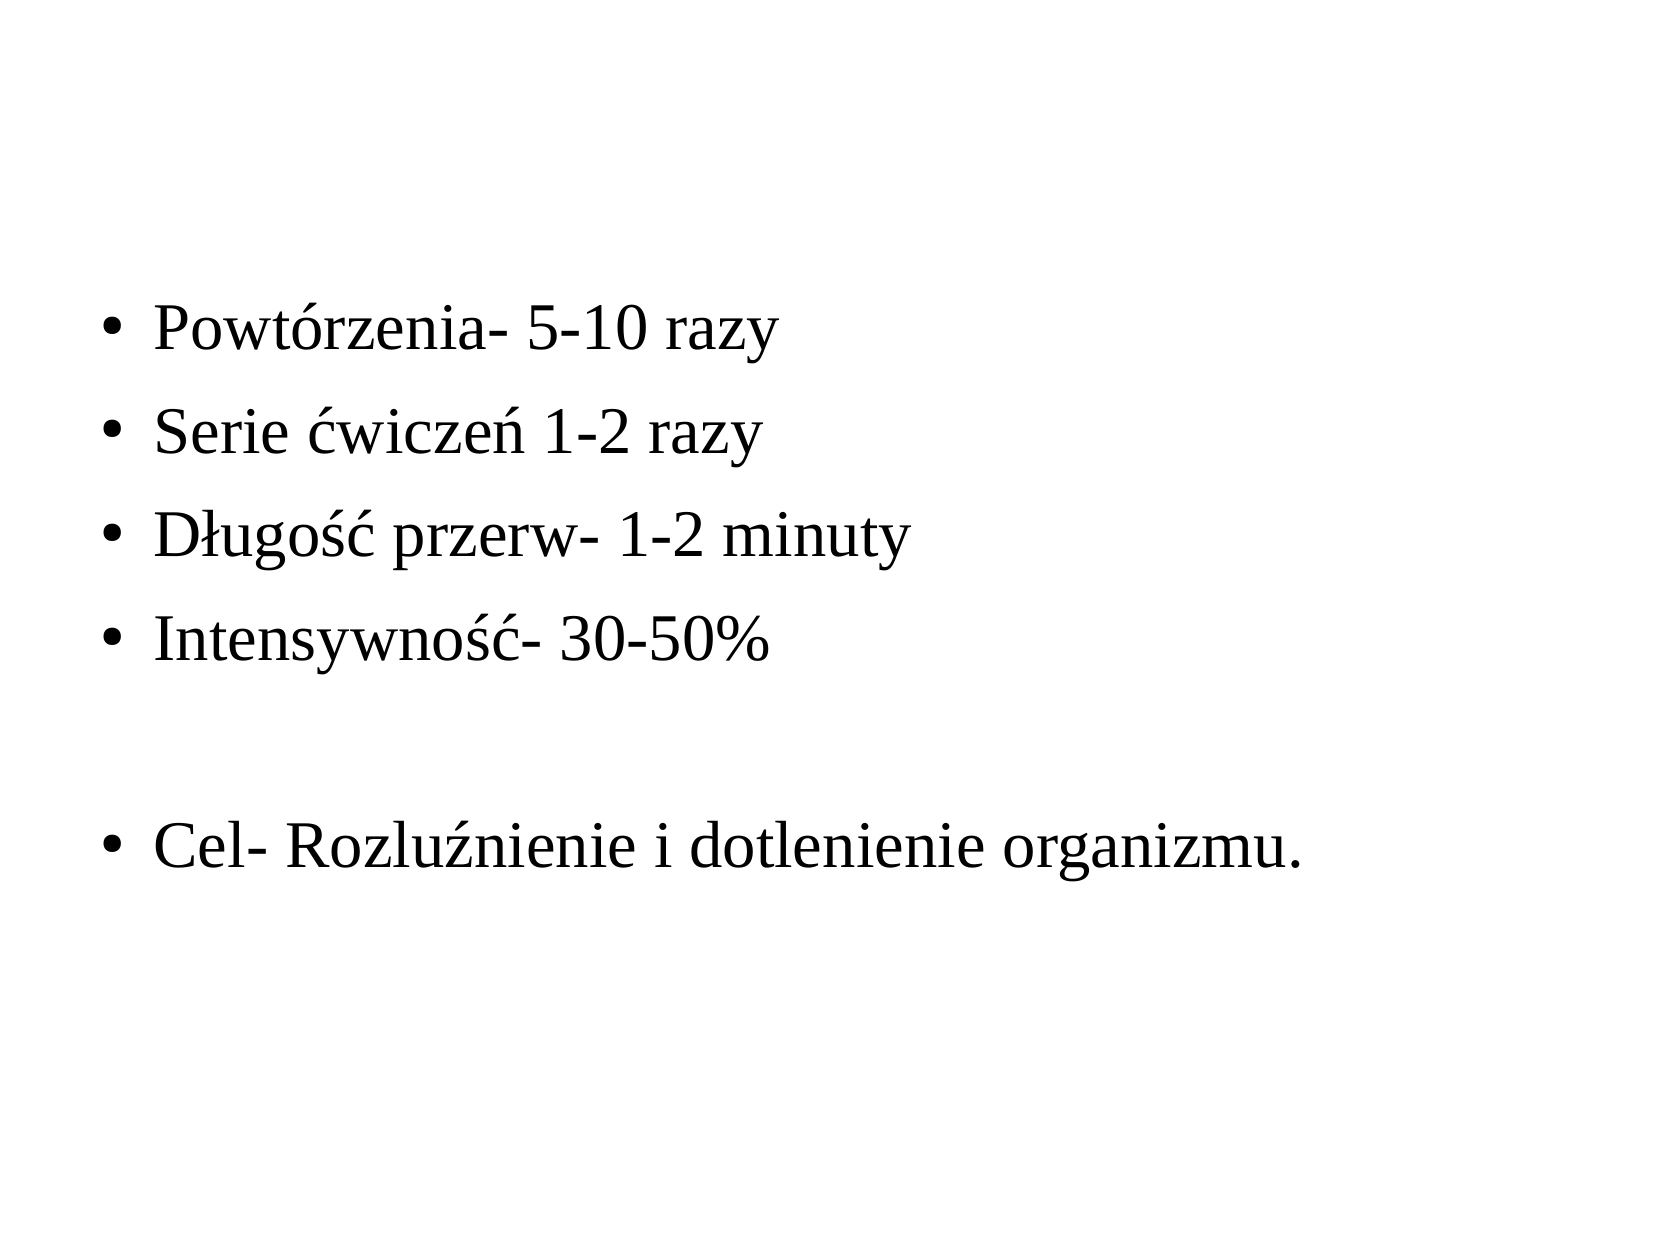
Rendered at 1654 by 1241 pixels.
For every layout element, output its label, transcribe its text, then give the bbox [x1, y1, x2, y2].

list Powtórzenia- 5-10 razy Serie ćwiczeń 1-2 razy Długość przerw- 1-2 minuty Intensywność- 30-50% Cel- Rozluźnienie i dotlenienie organizmu. [82, 290, 1571, 1109]
